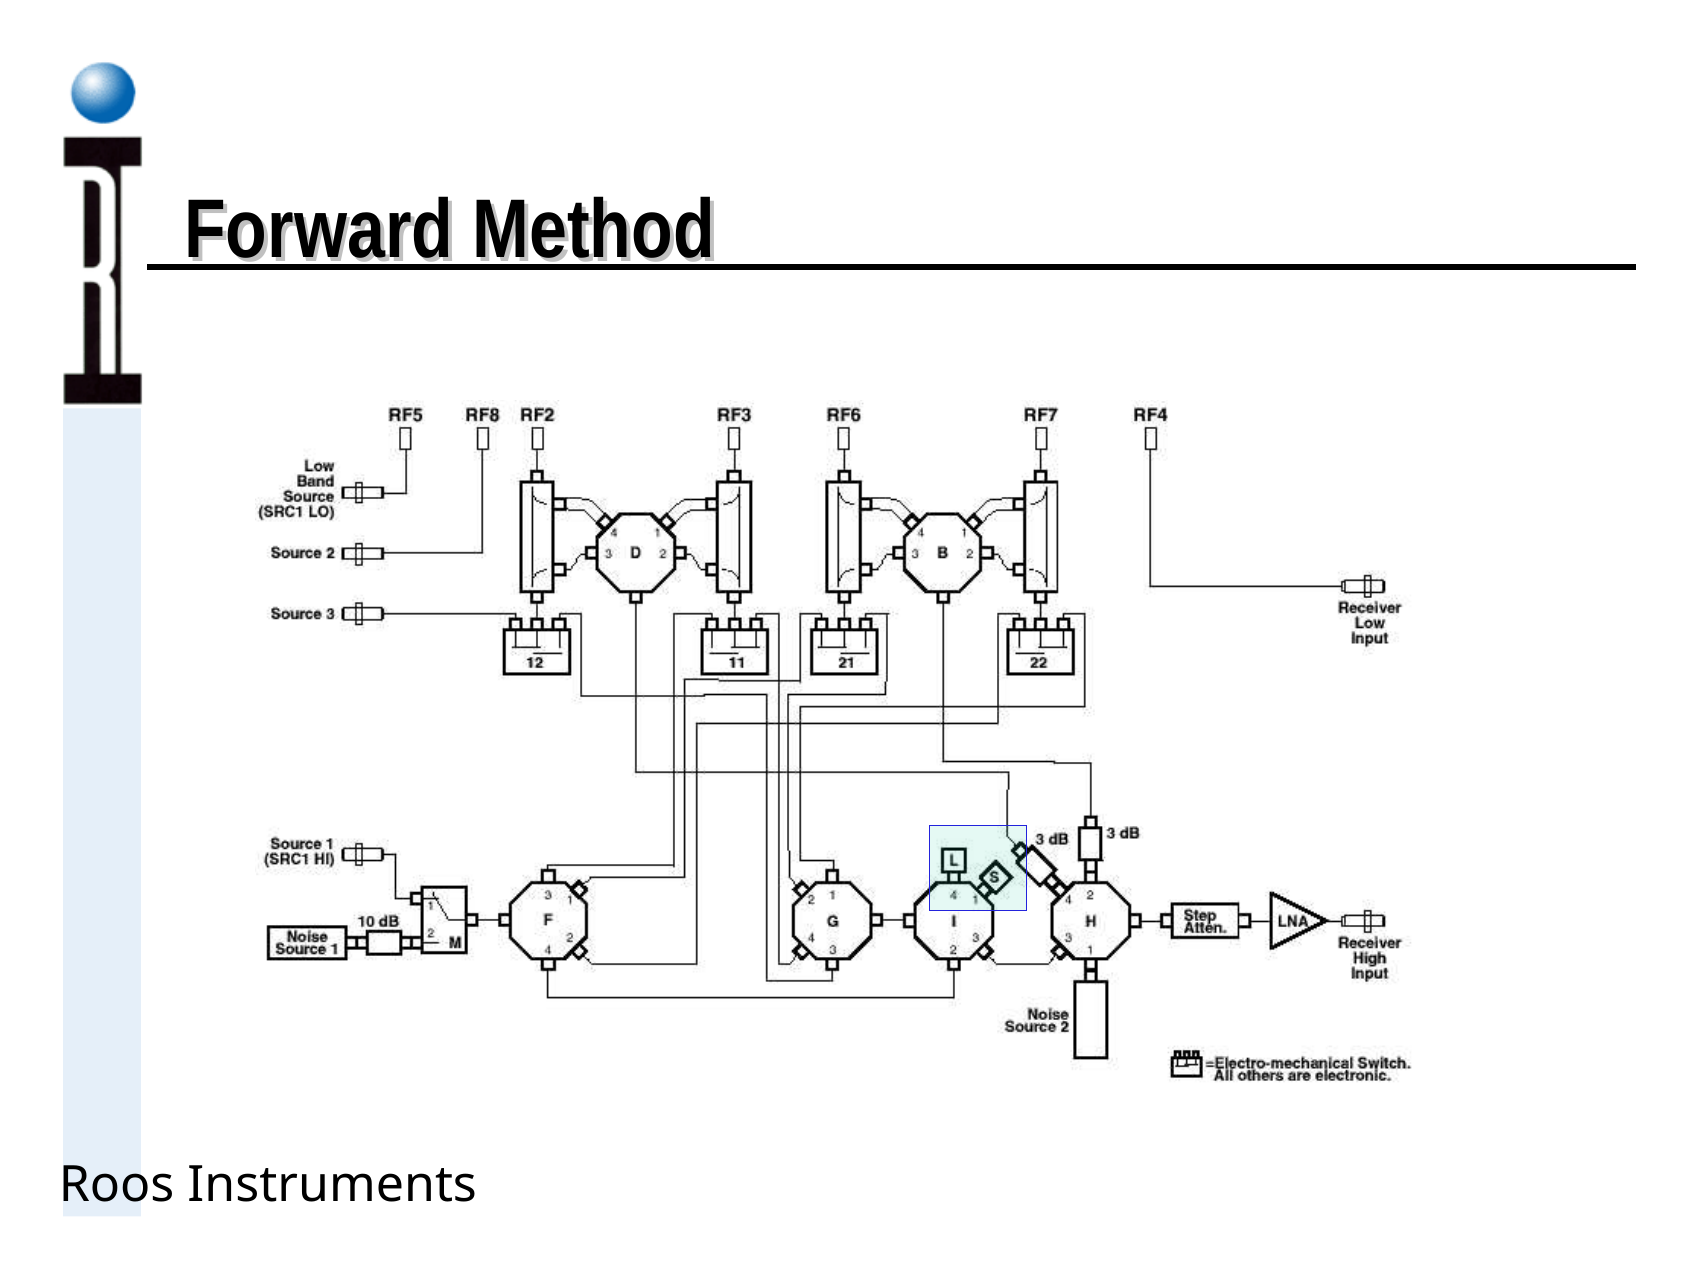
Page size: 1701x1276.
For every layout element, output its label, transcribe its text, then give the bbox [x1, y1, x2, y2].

picture [59, 58, 147, 411]
text_box Forward Method [184, 92, 1539, 274]
text_box [930, 825, 1027, 910]
picture [255, 400, 1419, 1087]
